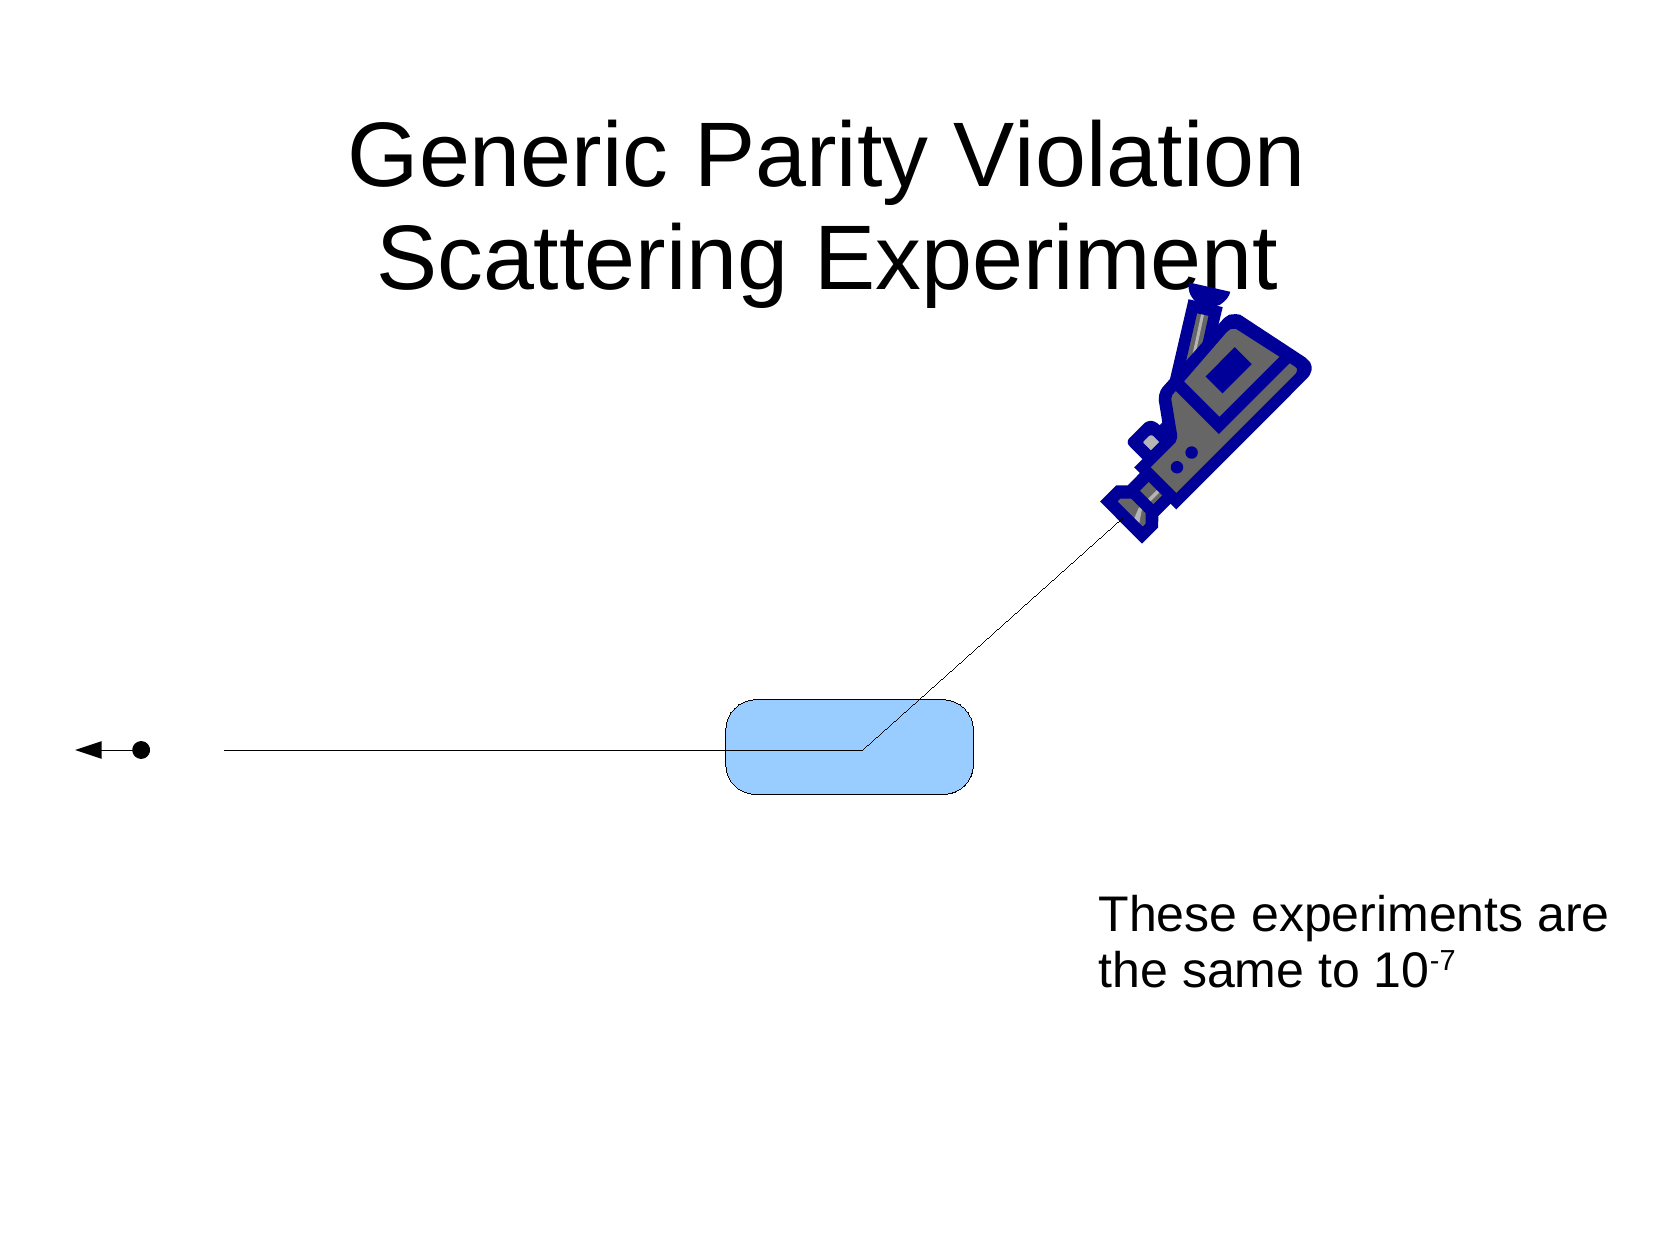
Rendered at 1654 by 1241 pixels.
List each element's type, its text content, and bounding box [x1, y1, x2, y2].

title Generic Parity Violation Scattering Experiment [121, 70, 1534, 343]
text_box These experiments are the same to 10-7 [1083, 878, 1625, 1043]
picture [1033, 259, 1320, 545]
text_box [725, 699, 974, 795]
